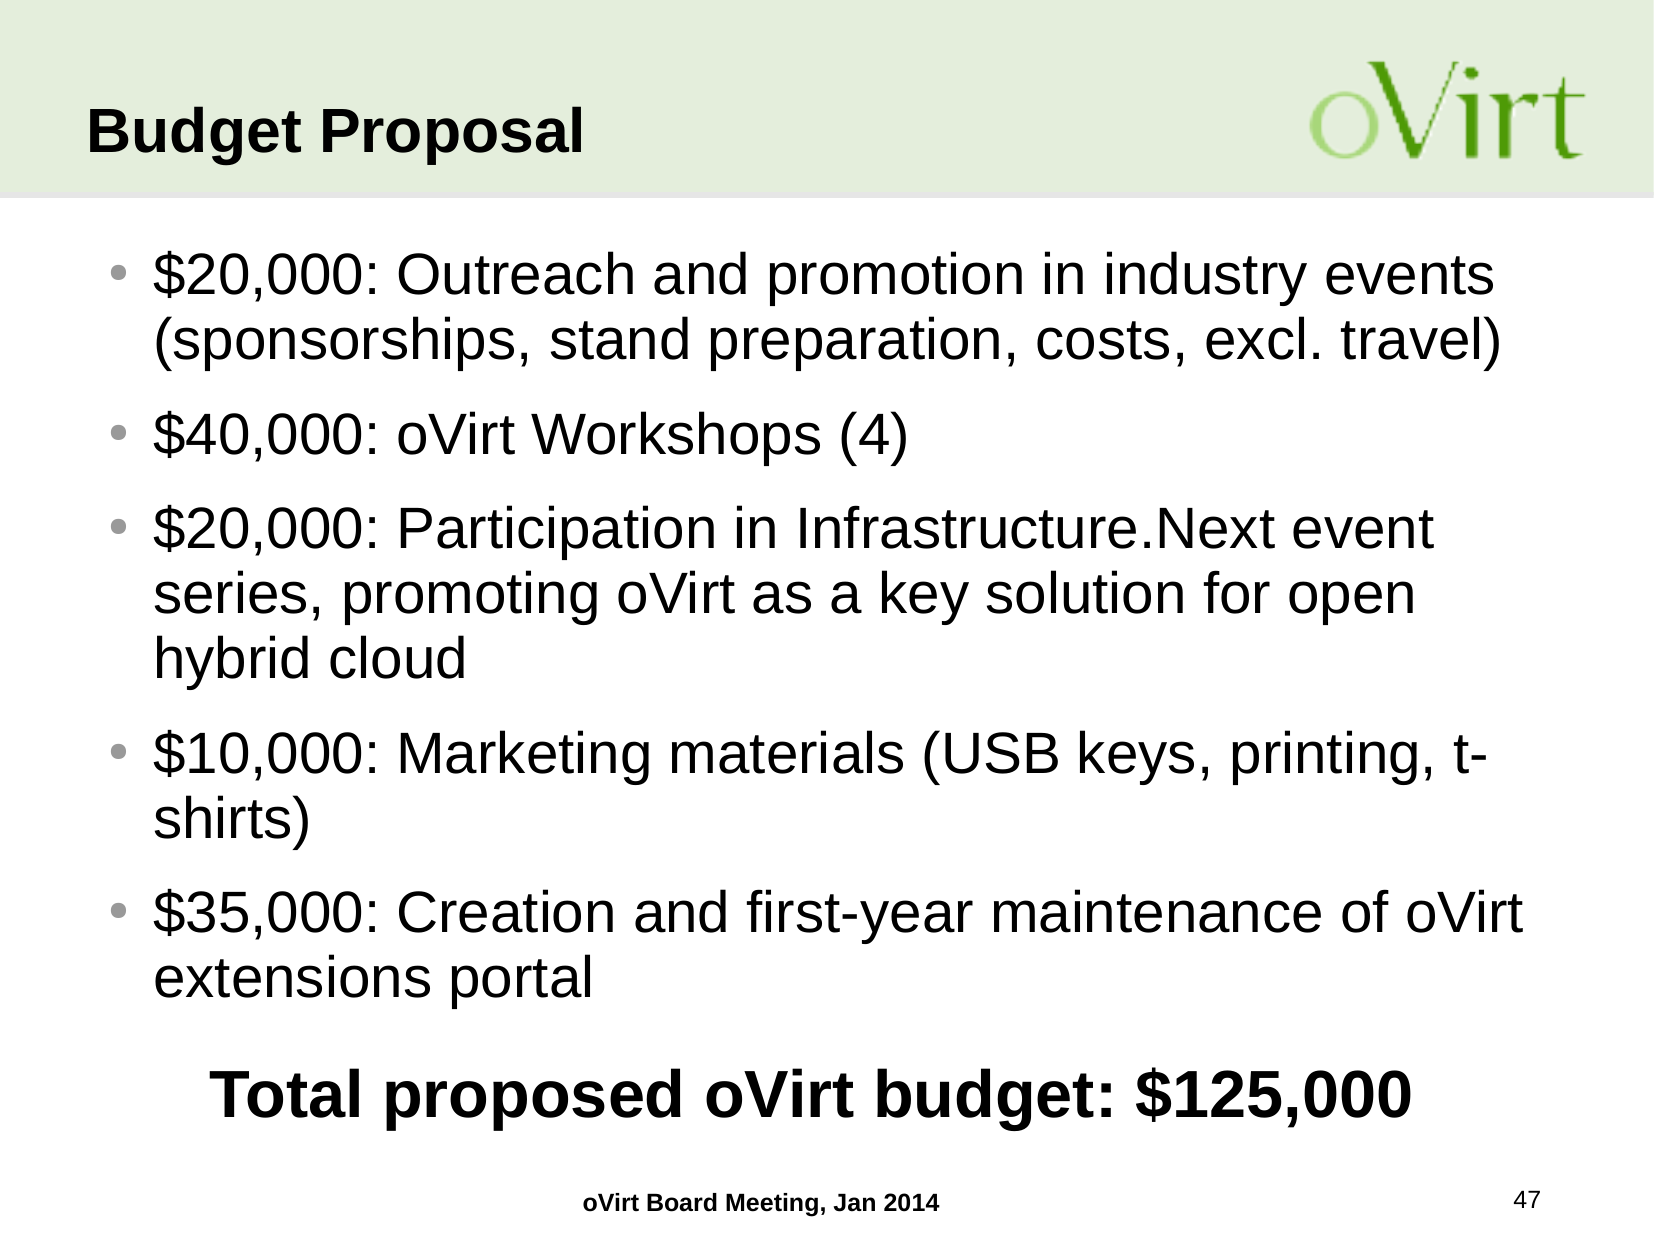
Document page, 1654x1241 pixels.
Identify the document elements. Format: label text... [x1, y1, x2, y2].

text_box Total proposed oVirt budget: $125,000 [195, 1050, 1433, 1140]
title Budget Proposal [86, 36, 1307, 225]
list $20,000: Outreach and promotion in industry events (sponsorships, stand preparation, costs, excl. travel) $40,000: oVirt Workshops (4) $20,000: Participation in Infrastructure.Next event series, promoting oVirt as a key solution for open hybrid cloud $10,000: Marketing materials (USB keys, printing, t-shirts) $35,000: Creation and first-year maintenance of oVirt extensions portal [93, 241, 1582, 1011]
picture [1307, 36, 1613, 180]
